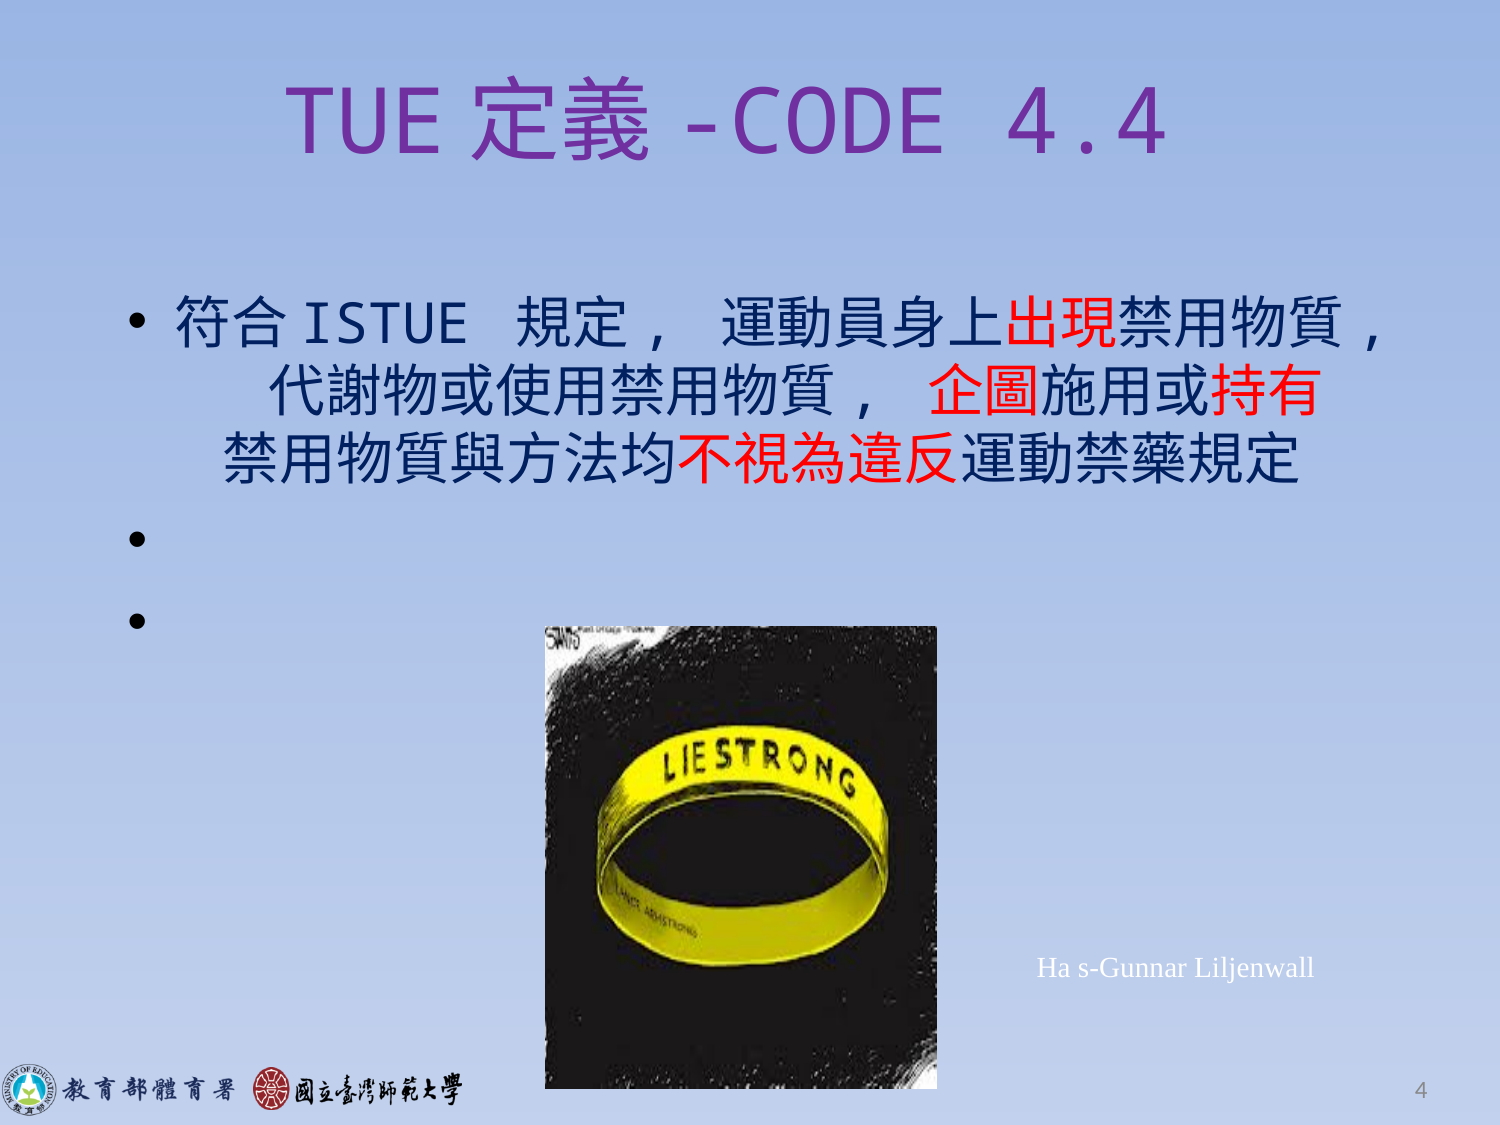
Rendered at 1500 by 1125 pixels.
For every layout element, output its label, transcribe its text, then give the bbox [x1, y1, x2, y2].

picture [545, 626, 937, 1089]
title TUE定義-CODE 4.4 [5, 54, 1447, 150]
list 符合ISTUE 規定, 運動員身上出現禁用物質, 代謝物或使用禁用物質, 企圖施用或持有禁用物質與方法均不視為違反運動禁藥規定 [112, 278, 1371, 563]
text_box Ha s-Gunnar Liljenwall [1022, 941, 1330, 991]
text_box [1399, 1046, 1500, 1125]
